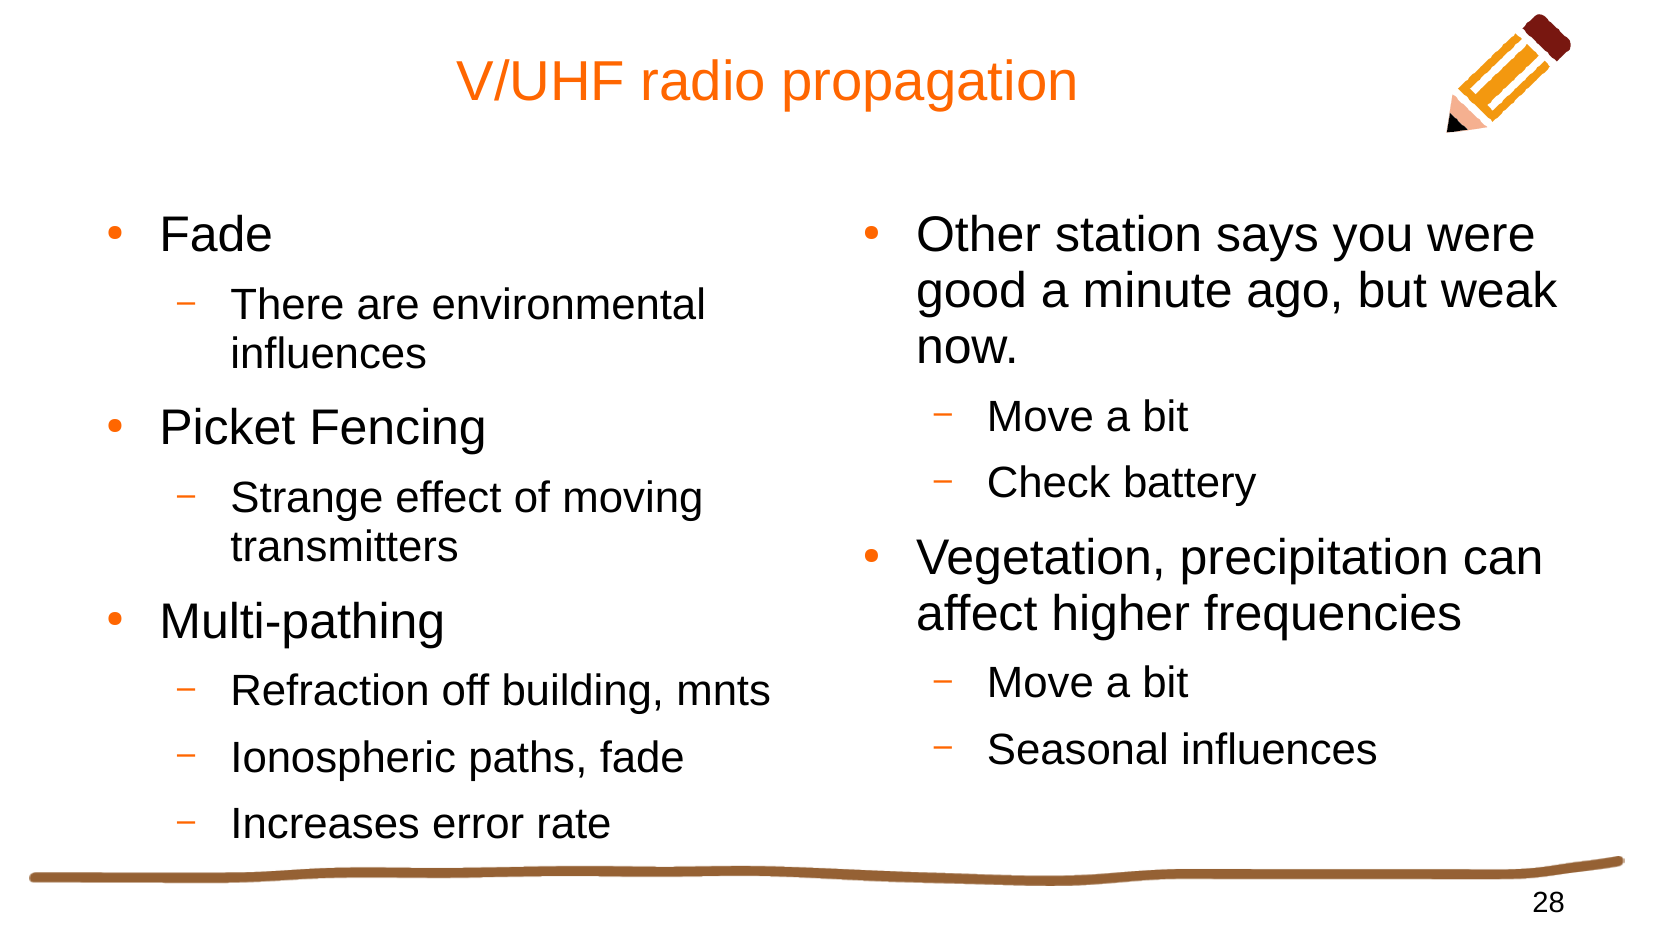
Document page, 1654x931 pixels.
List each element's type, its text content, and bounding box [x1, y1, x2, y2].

picture [29, 856, 1625, 886]
picture [1446, 14, 1571, 133]
list Other station says you were good a minute ago, but weak now. Move a bit Check battery Vegetation, precipitation can affect higher frequencies Move a bit Seasonal influences [845, 206, 1566, 857]
list Fade There are environmental influences Picket Fencing Strange effect of moving transmitters Multi-pathing Refraction off building, mnts Ionospheric paths, fade Increases error rate [88, 206, 809, 857]
title V/UHF radio propagation [88, 29, 1447, 133]
